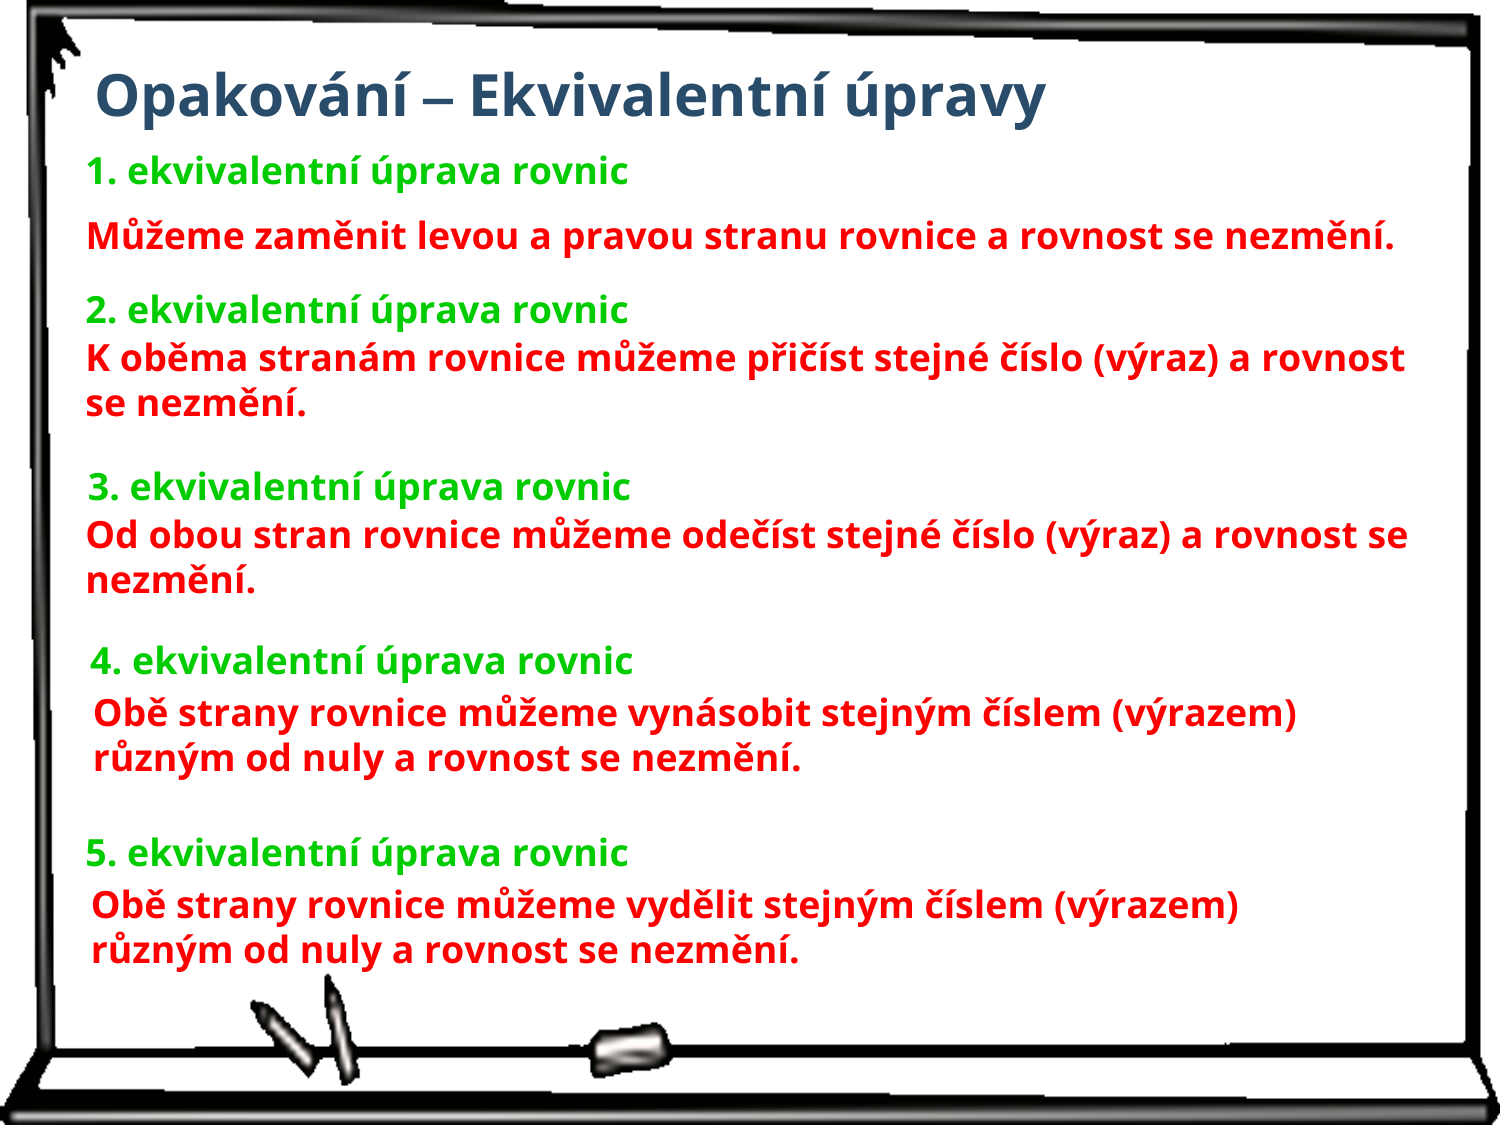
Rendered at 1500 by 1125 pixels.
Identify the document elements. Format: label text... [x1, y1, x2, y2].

text_box Od obou stran rovnice můžeme odečíst stejné číslo (výraz) a rovnost se nezmění. [70, 521, 1435, 592]
text_box Opakování ‒ Ekvivalentní úpravy [79, 54, 1415, 149]
text_box 4. ekvivalentní úprava rovnic [75, 624, 1439, 696]
text_box 1. ekvivalentní úprava rovnic [70, 134, 1435, 206]
text_box Obě strany rovnice můžeme vynásobit stejným číslem (výrazem) různým od nuly a rovnost se nezmění. [78, 698, 1362, 770]
text_box 3. ekvivalentní úprava rovnic [73, 449, 1437, 521]
picture [0, 0, 1500, 1125]
text_box Můžeme zaměnit levou a pravou stranu rovnice a rovnost se nezmění. [70, 198, 1440, 270]
text_box Obě strany rovnice můžeme vydělit stejným číslem (výrazem) různým od nuly a rovnost se nezmění. [76, 890, 1360, 962]
text_box 5. ekvivalentní úprava rovnic [70, 816, 1435, 888]
text_box K oběma stranám rovnice můžeme přičíst stejné číslo (výraz) a rovnost se nezmění. [70, 343, 1435, 415]
text_box 2. ekvivalentní úprava rovnic [70, 273, 1435, 343]
